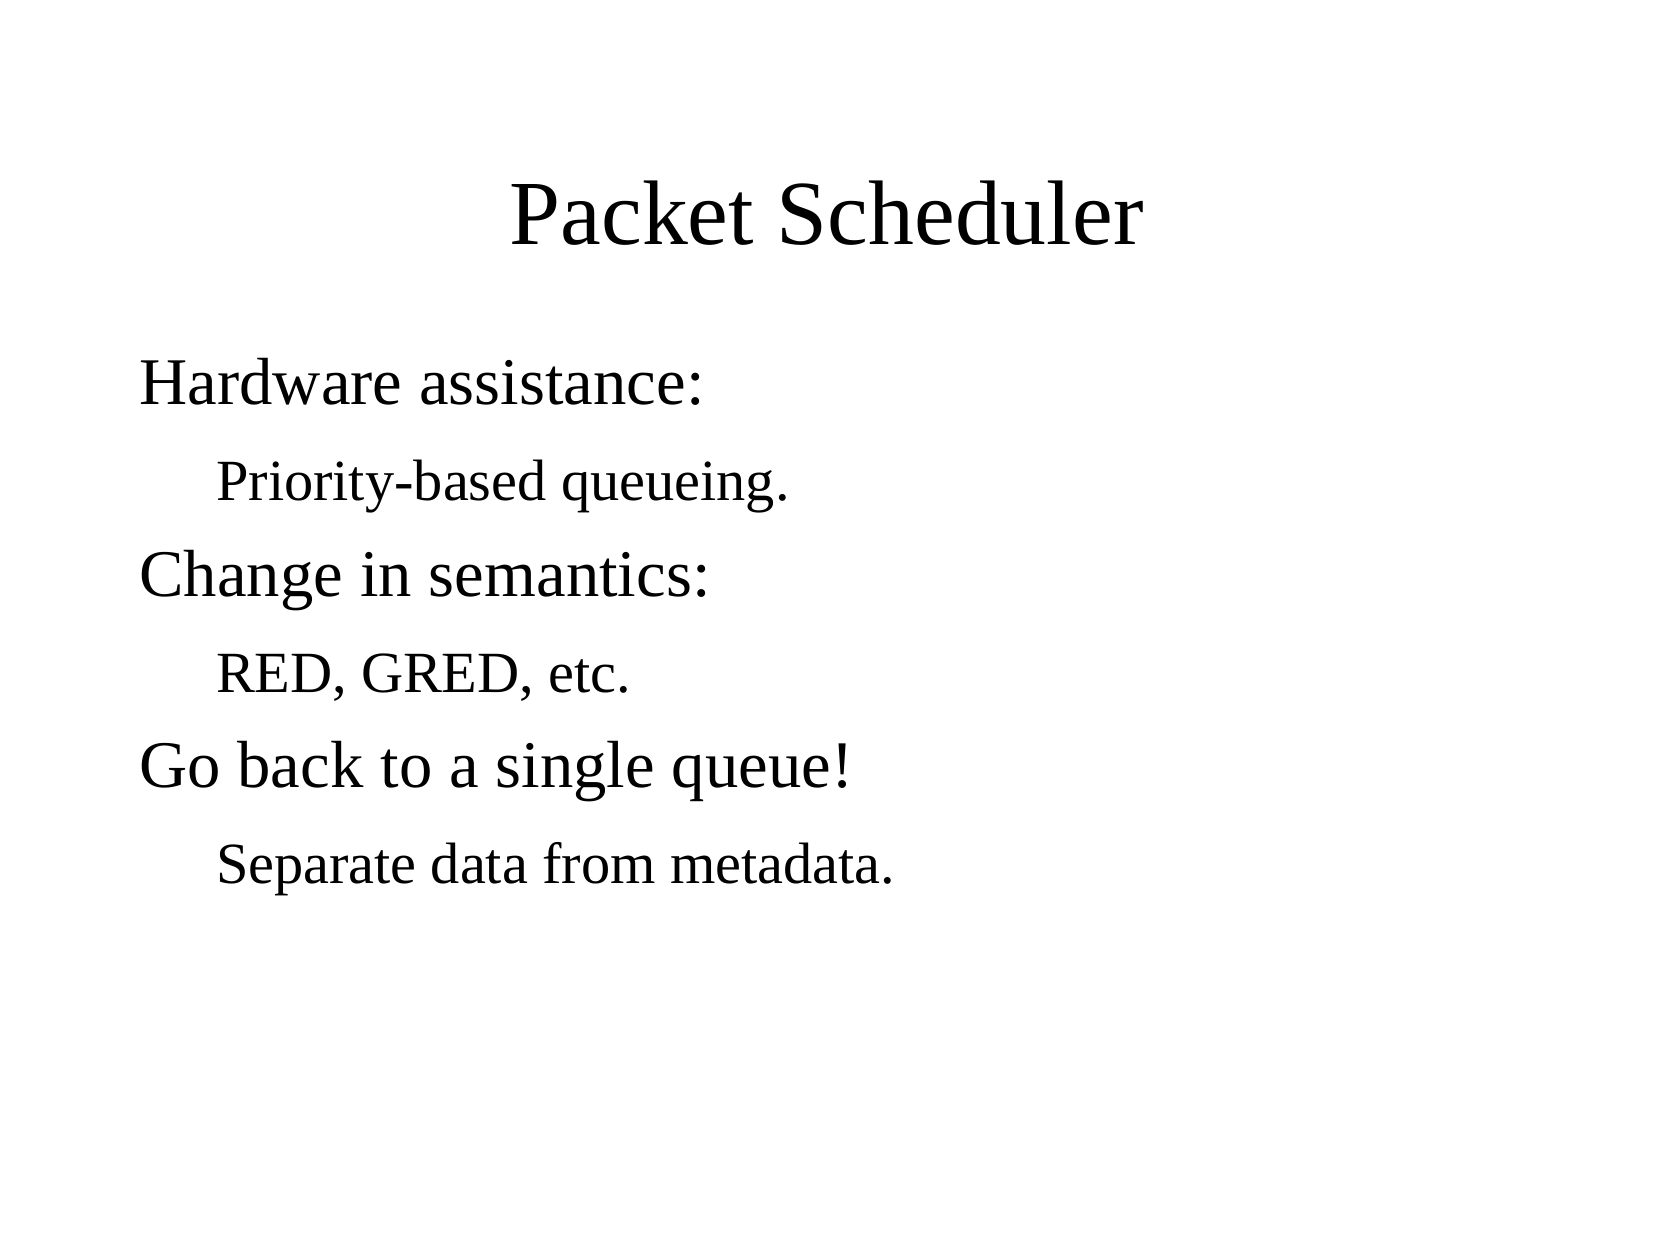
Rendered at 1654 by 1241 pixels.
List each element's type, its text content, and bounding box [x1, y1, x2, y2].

title Packet Scheduler [121, 110, 1534, 318]
list Hardware assistance: Priority-based queueing. Change in semantics: RED, GRED, etc. Go back to a single queue! Separate data from metadata. [121, 344, 1534, 1127]
